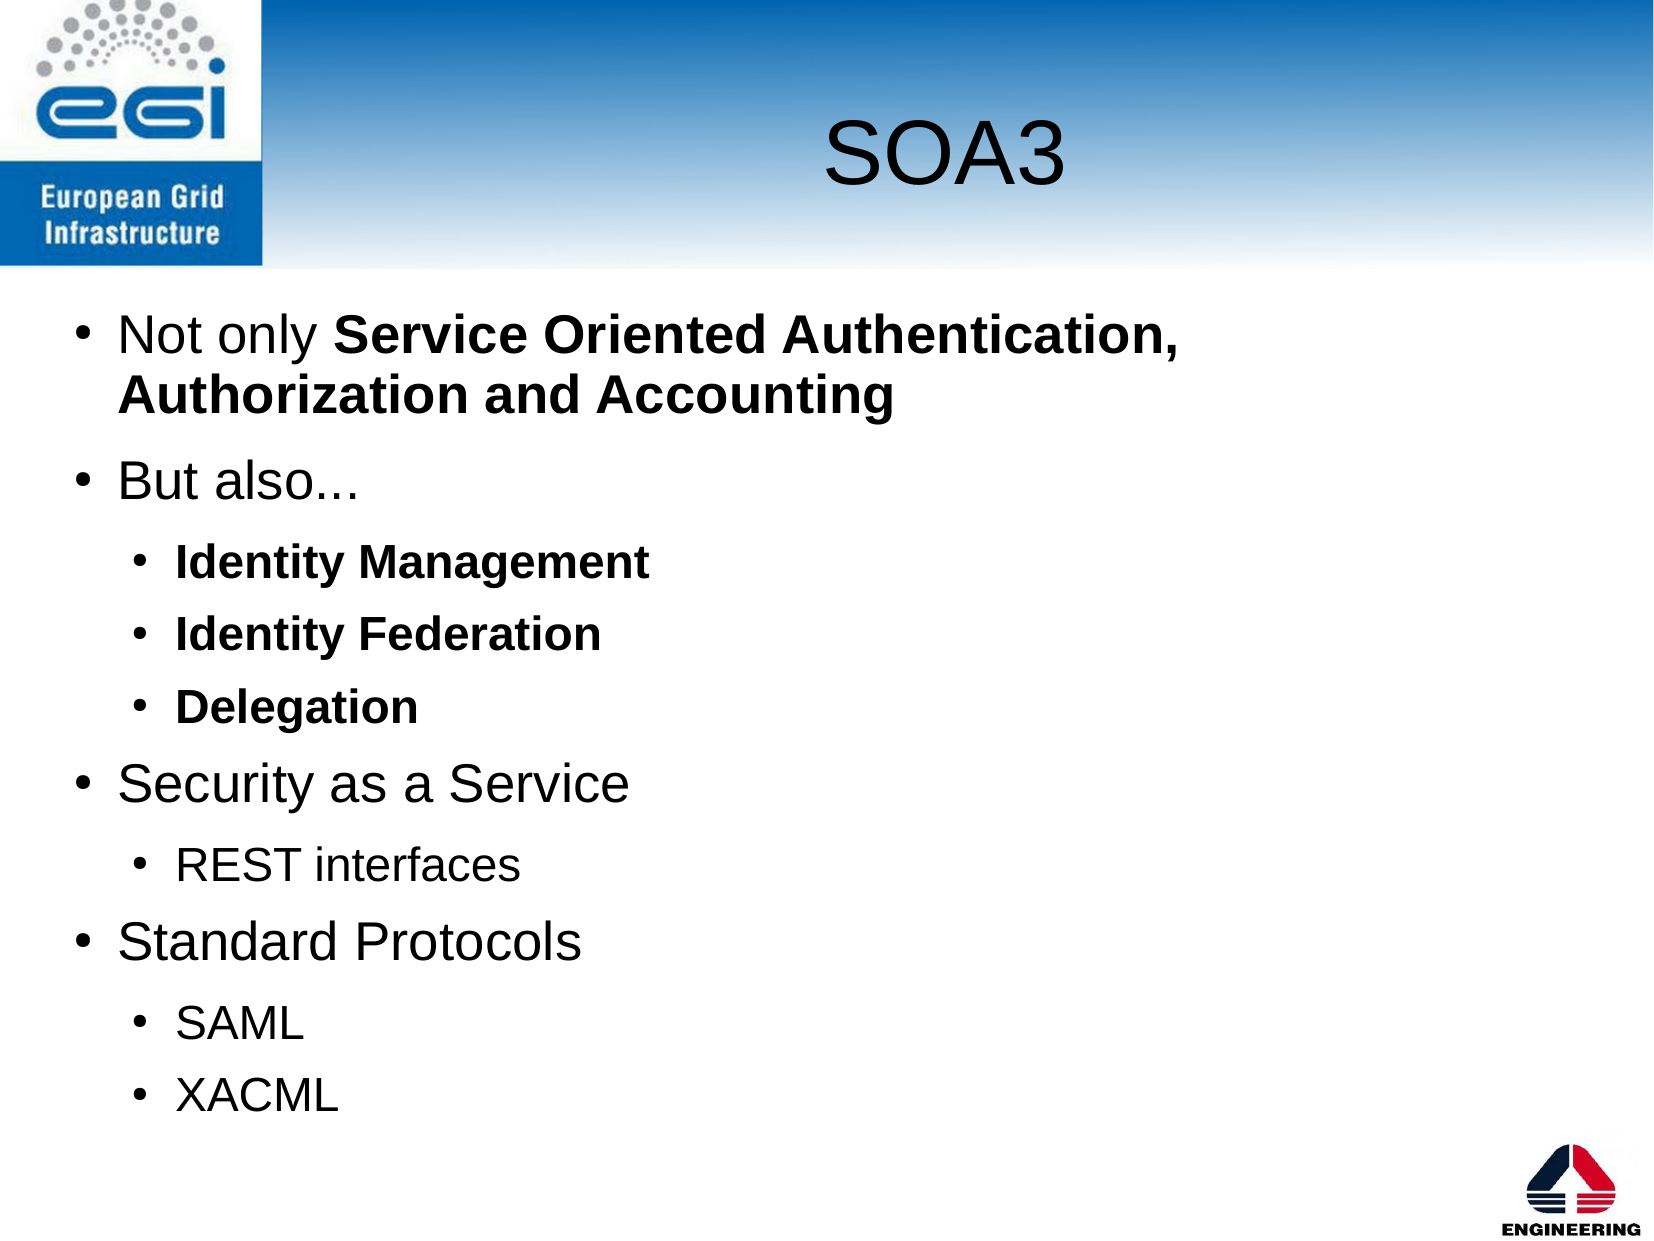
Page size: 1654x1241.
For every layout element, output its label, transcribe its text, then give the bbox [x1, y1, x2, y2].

list Not only Service Oriented Authentication, Authorization and Accounting But also... Identity Management Identity Federation Delegation Security as a Service REST interfaces Standard Protocols SAML XACML [59, 303, 1548, 1123]
picture [1500, 1129, 1642, 1241]
title SOA3 [318, 49, 1571, 257]
picture [0, 0, 1654, 269]
